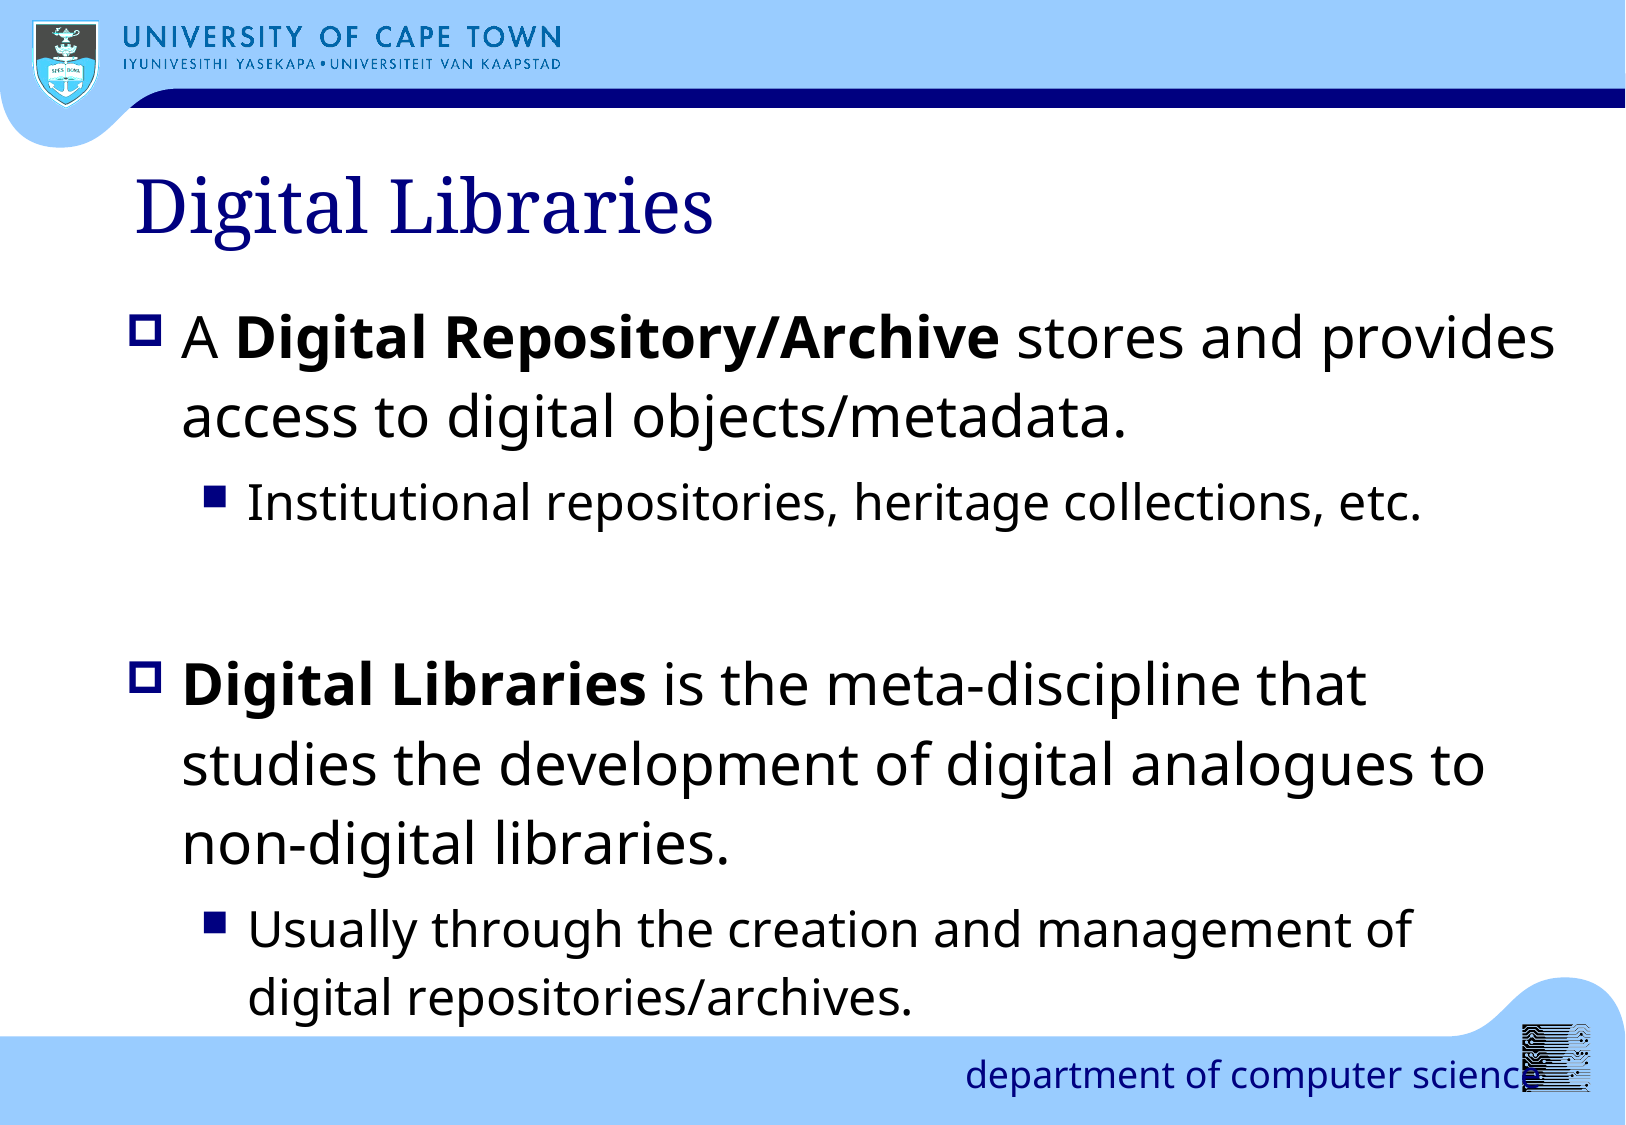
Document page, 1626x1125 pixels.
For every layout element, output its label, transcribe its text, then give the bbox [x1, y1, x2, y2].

picture [1522, 1024, 1591, 1092]
picture [1526, 1070, 1536, 1076]
picture [120, 23, 563, 71]
list A Digital Repository/Archive stores and provides access to digital objects/metadata. Institutional repositories, heritage collections, etc. Digital Libraries is the meta-discipline that studies the development of digital analogues to non-digital libraries. Usually through the creation and management of digital repositories/archives. [125, 296, 1570, 992]
title Digital Libraries [134, 140, 1571, 268]
